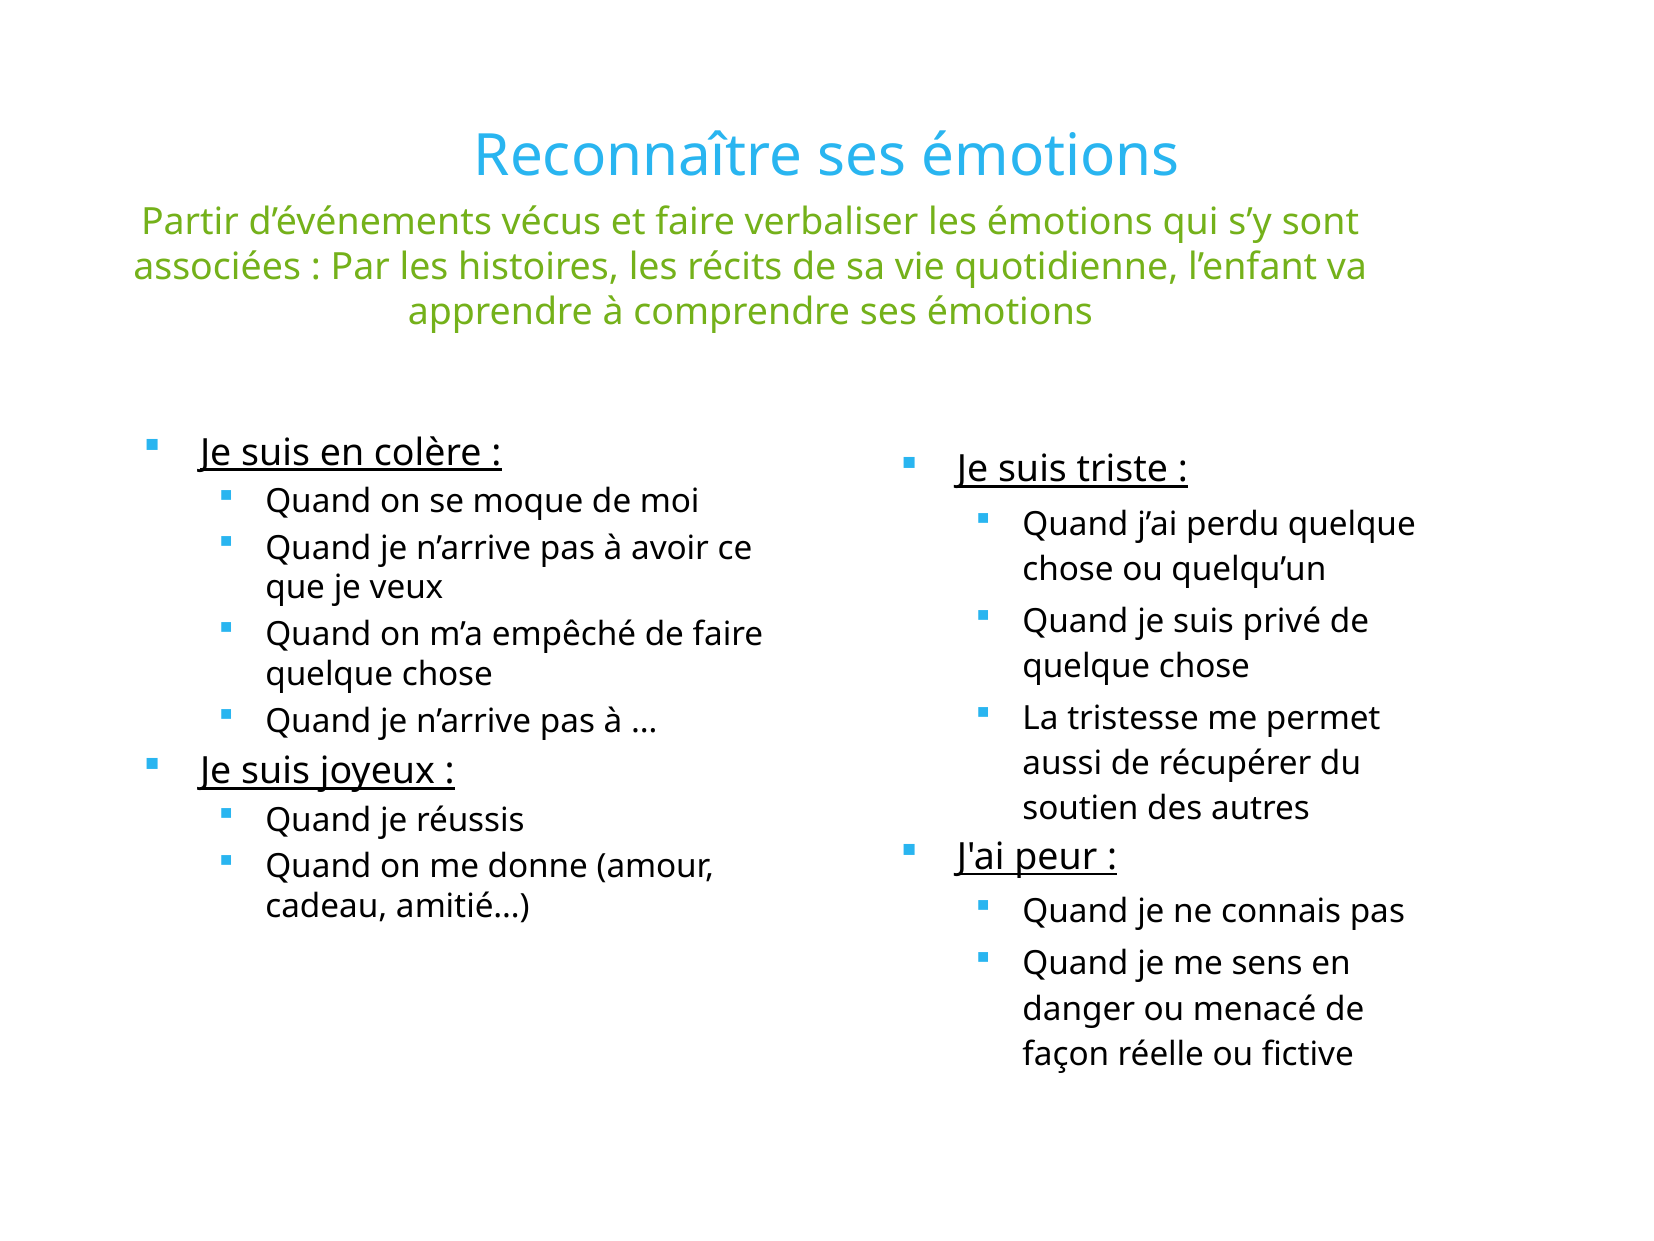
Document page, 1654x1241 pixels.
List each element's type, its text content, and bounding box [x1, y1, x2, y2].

text_box Je suis triste : Quand j’ai perdu quelque chose ou quelqu’un Quand je suis privé de quelque chose La tristesse me permet aussi de récupérer du soutien des autres J'ai peur :ai peur : Quand je ne connais pas Quand je me sens en danger ou menacé de façon réelle ou fictive [885, 434, 1454, 1083]
text_box Je suis en colère : Quand on se moque de moi Quand je n’arrive pas à avoir ce que je veux Quand on m’a empêché de faire quelque chose Quand je n’arrive pas à … Je suis joyeux : Quand je réussis Quand on me donne (amour, cadeau, amitié…) [128, 420, 792, 1087]
title Reconnaître ses émotions [82, 49, 1571, 257]
text_box Partir d’événements vécus et faire verbaliser les émotions qui s’y sont associées : Par les histoires, les récits de sa vie quotidienne, l’enfant va apprendre à comprendre ses émotions [76, 211, 1425, 318]
